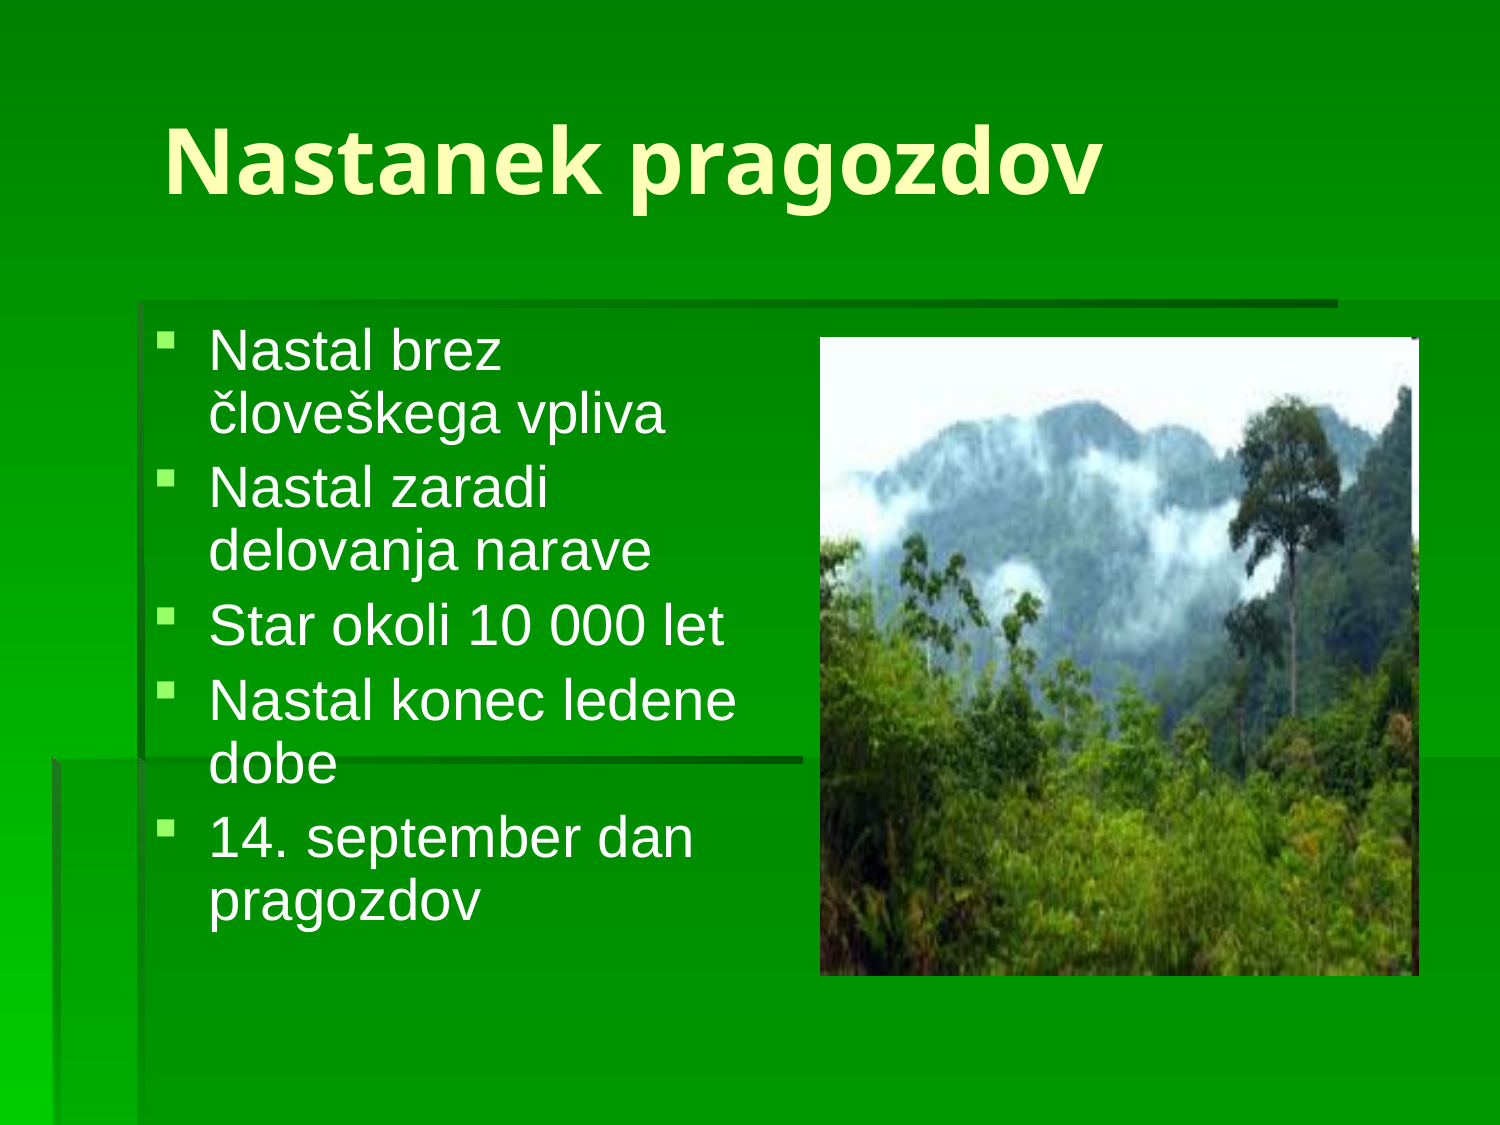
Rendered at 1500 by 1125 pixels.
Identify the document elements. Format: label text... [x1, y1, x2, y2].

list Nastal brez človeškega vpliva Nastal zaradi delovanja narave Star okoli 10 000 let Nastal konec ledene dobe 14. september dan pragozdov [137, 312, 782, 1000]
title Nastanek pragozdov [75, 40, 1451, 275]
picture [820, 337, 1419, 977]
